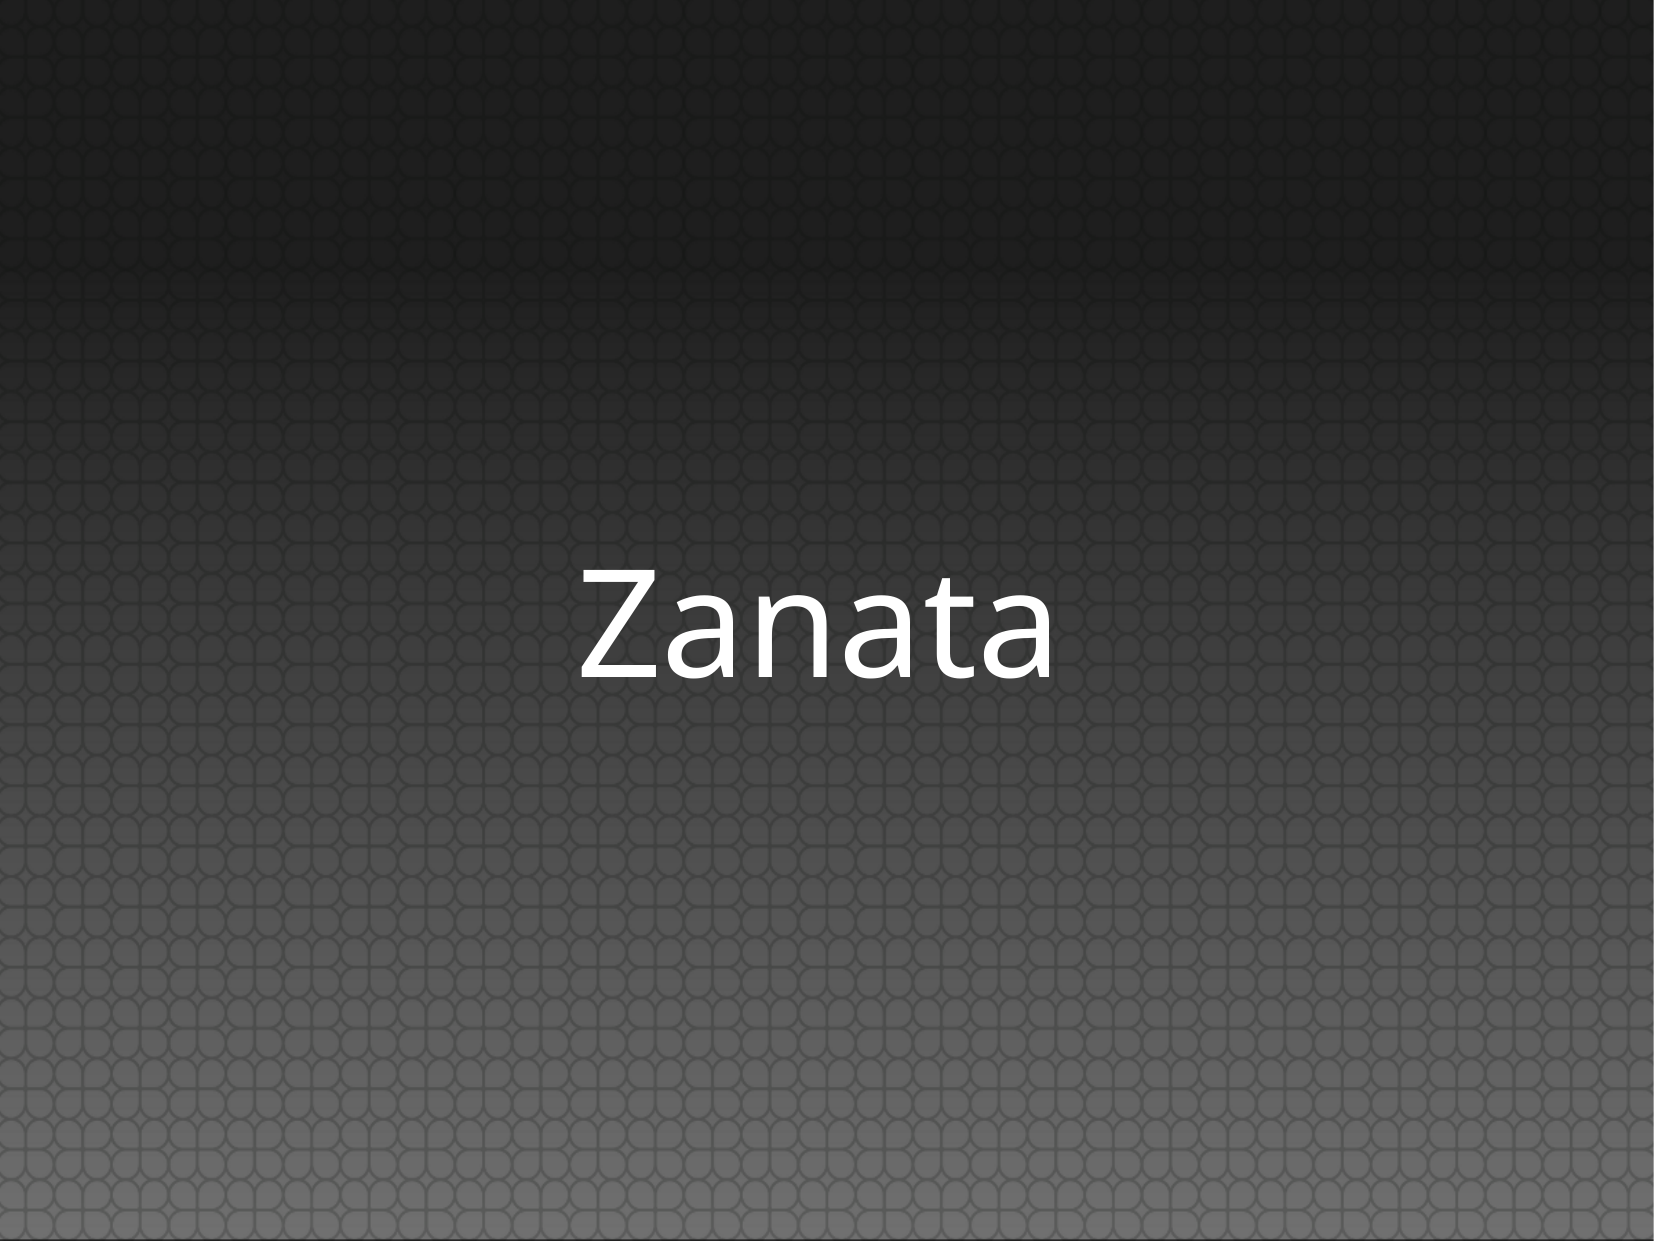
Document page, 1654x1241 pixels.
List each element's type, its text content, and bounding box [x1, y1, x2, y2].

picture [0, 0, 1654, 1241]
title Zanata [75, 525, 1564, 713]
